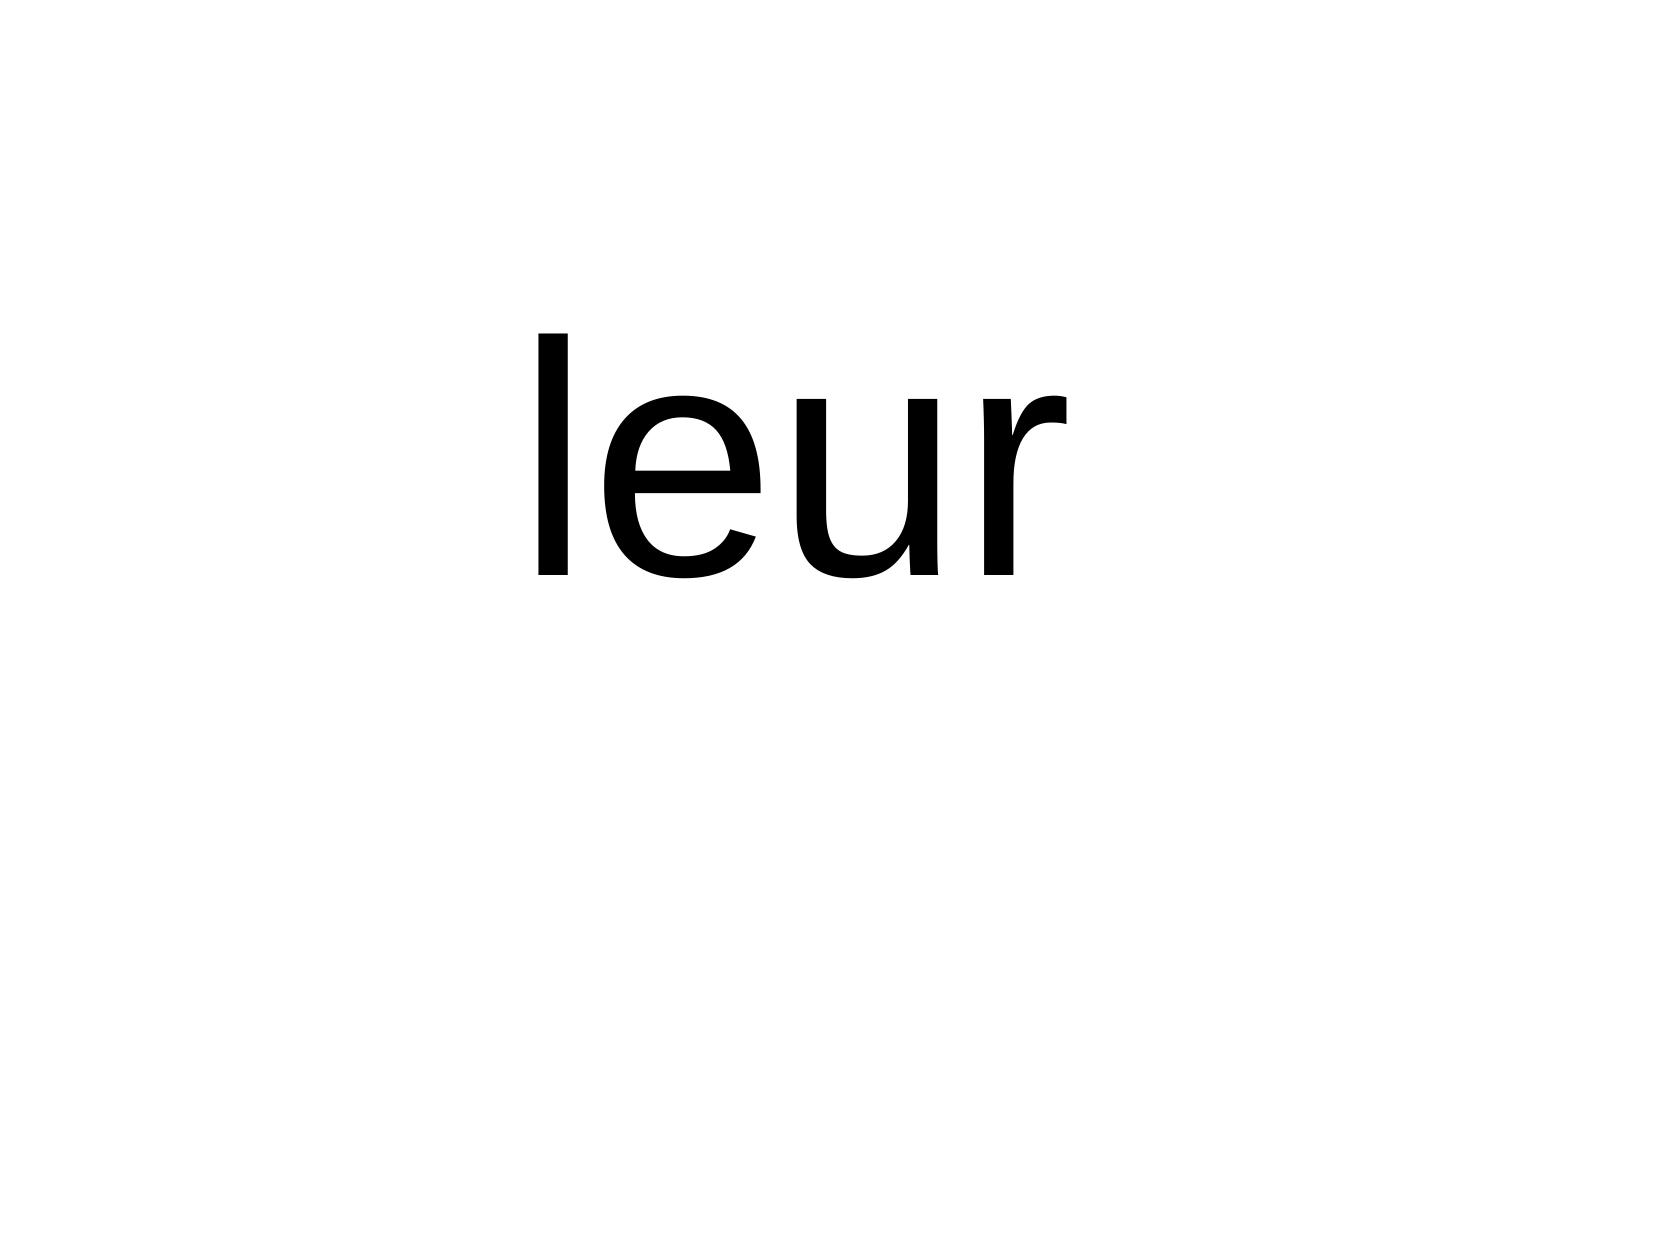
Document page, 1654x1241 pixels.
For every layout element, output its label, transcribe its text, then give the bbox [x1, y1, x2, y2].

text_box leur [501, 265, 1447, 653]
